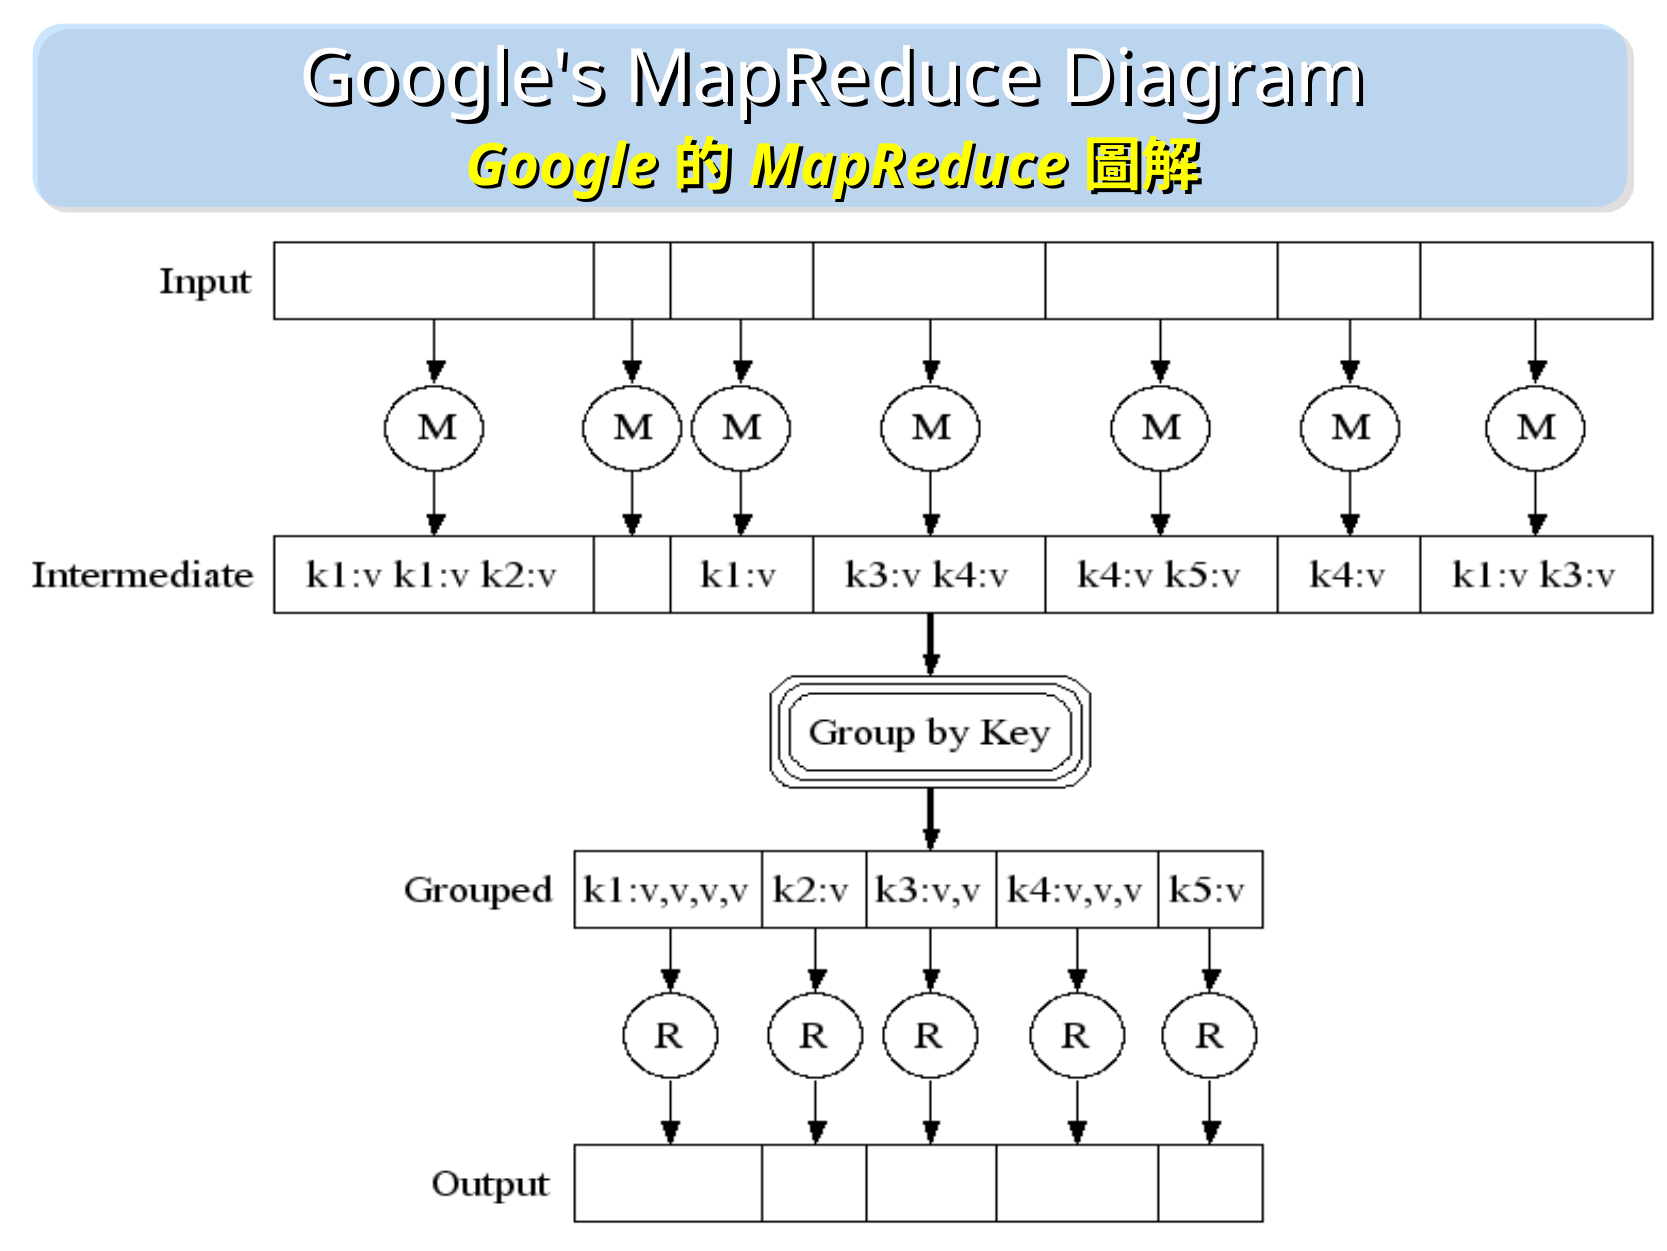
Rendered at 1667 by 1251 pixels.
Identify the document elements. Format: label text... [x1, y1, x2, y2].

text_box [1542, 23, 1628, 207]
title Google's MapReduce Diagram Google的MapReduce圖解 [124, 13, 1542, 214]
text_box [32, 23, 124, 207]
text_box [0, 213, 1667, 1251]
